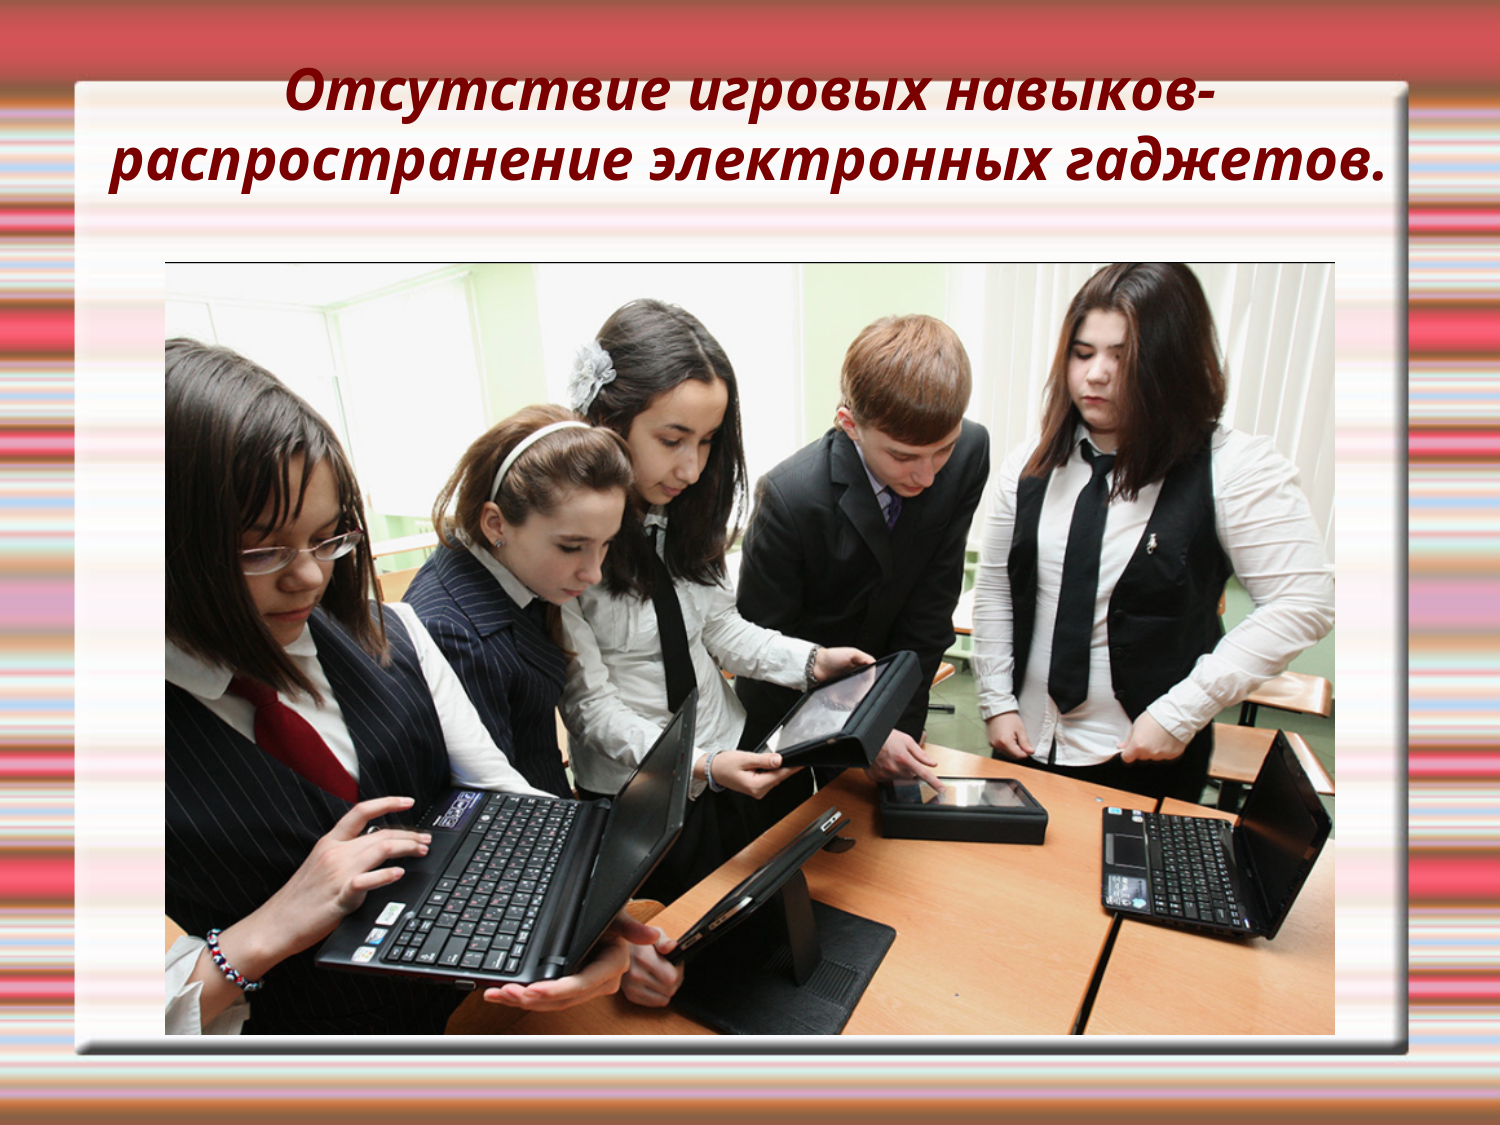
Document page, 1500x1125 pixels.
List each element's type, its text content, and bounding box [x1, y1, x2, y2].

picture [165, 262, 1335, 1035]
title Отсутствие игровых навыков- распространение электронных гаджетов. [75, 45, 1425, 233]
